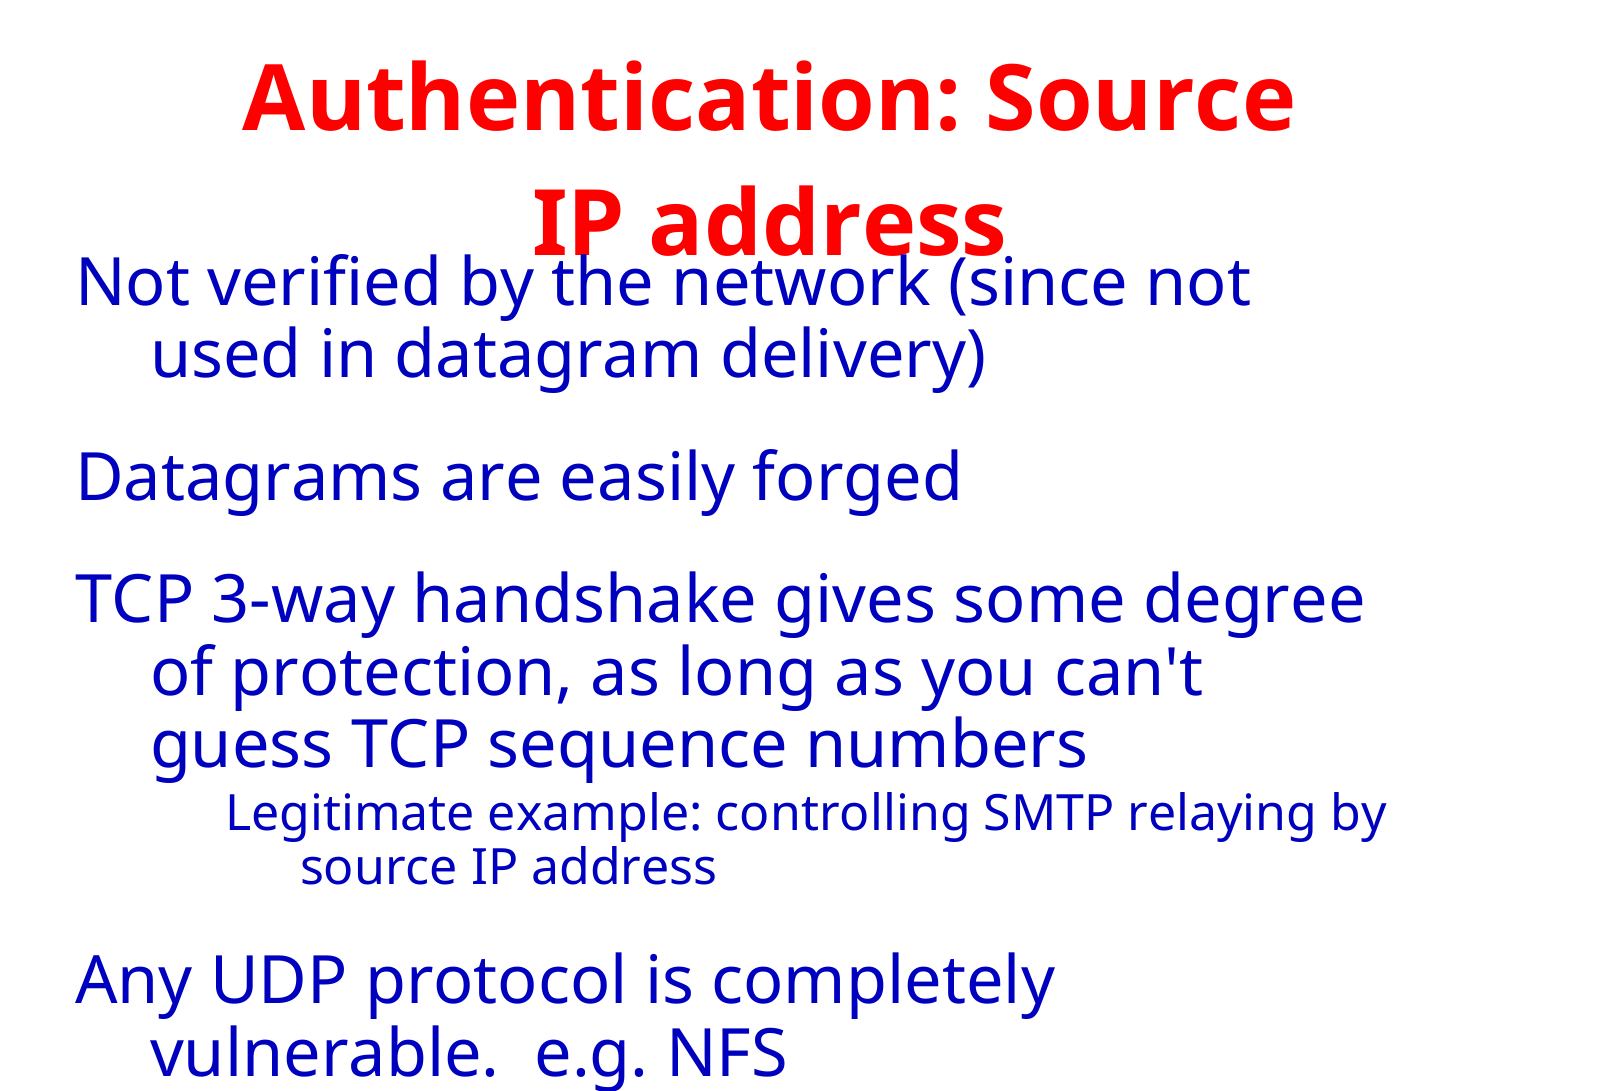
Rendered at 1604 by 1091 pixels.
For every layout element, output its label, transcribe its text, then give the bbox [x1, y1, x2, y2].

list Not verified by the network (since not used in datagram delivery) Datagrams are easily forged TCP 3-way handshake gives some degree of protection, as long as you can't guess TCP sequence numbers Legitimate example: controlling SMTP relaying by source IP address Any UDP protocol is completely vulnerable. e.g. NFS [75, 246, 1392, 1042]
title Authentication: Source IP address [187, 32, 1352, 246]
